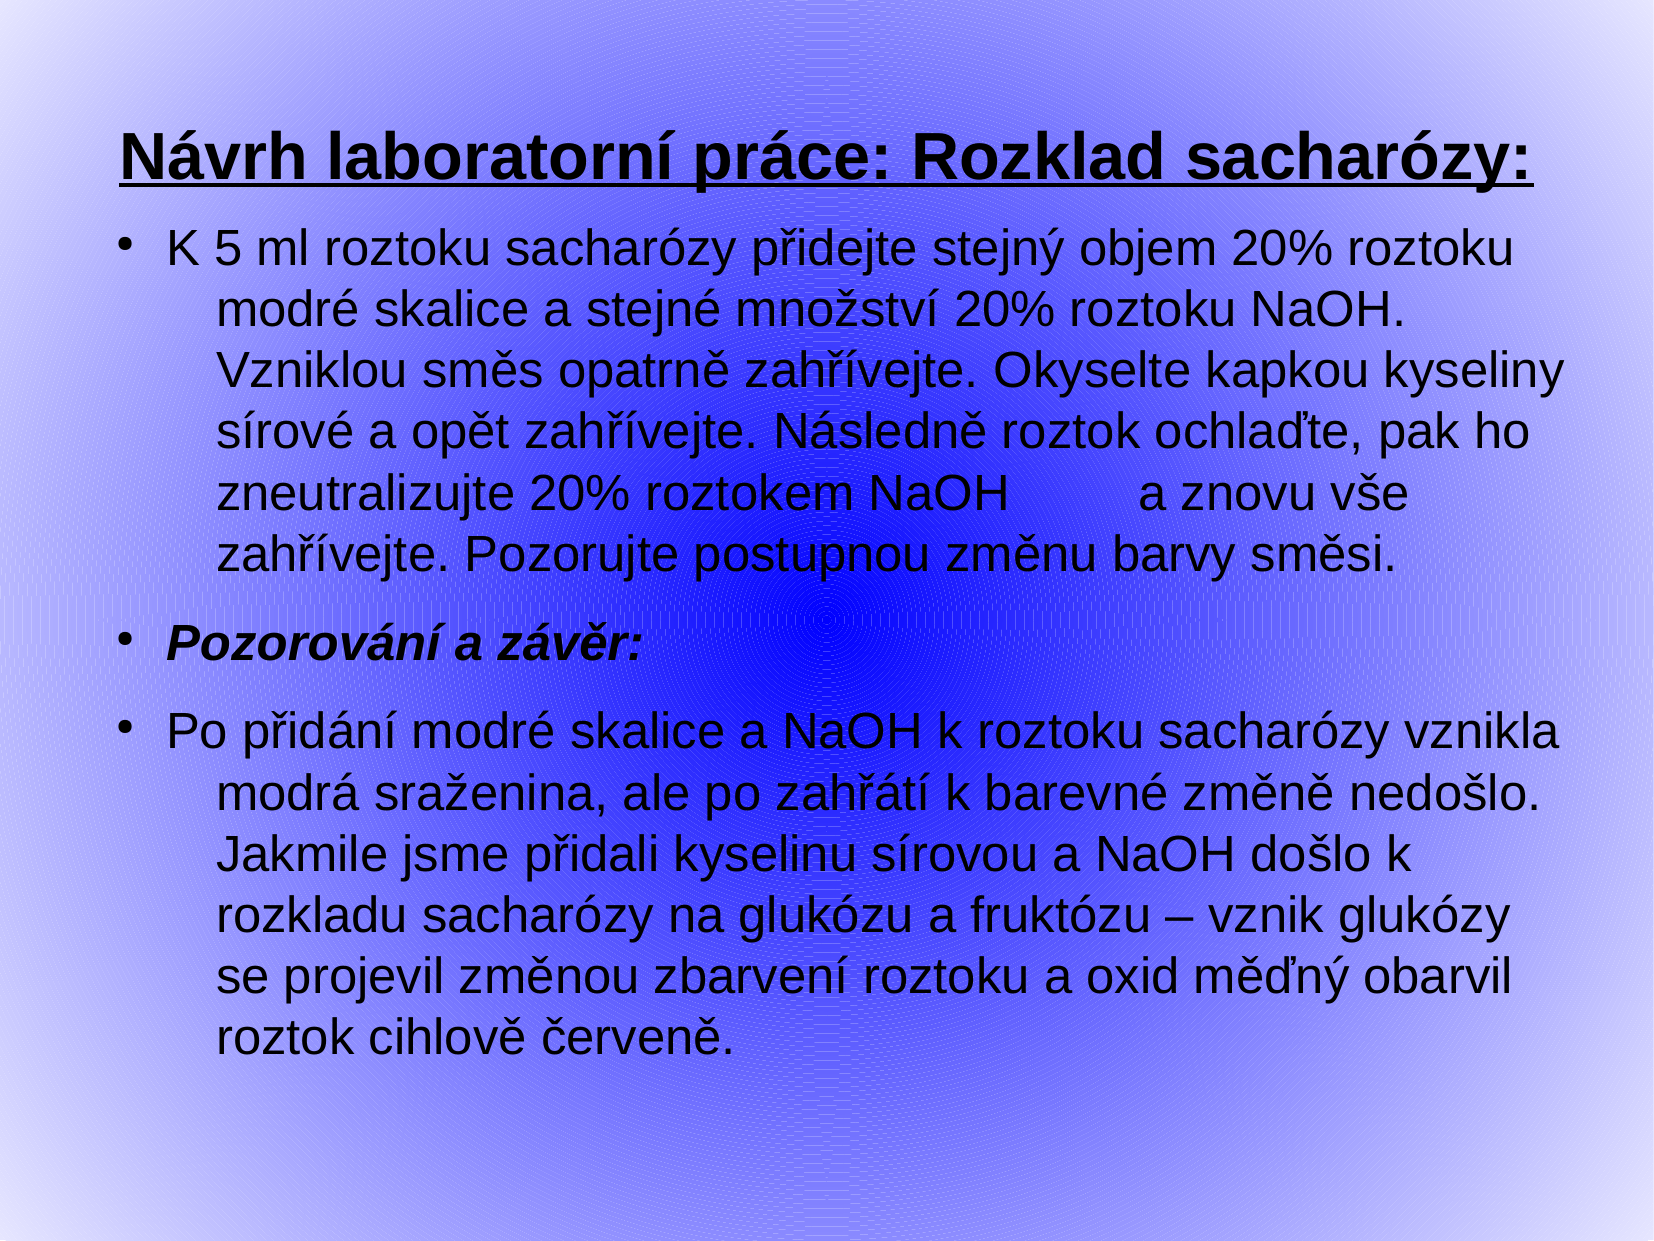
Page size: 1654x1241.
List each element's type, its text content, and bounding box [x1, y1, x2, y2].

title Návrh laboratorní práce: Rozklad sacharózy: [82, 49, 1571, 214]
list K 5 ml roztoku sacharózy přidejte stejný objem 20% roztoku modré skalice a stejné množství 20% roztoku NaOH. Vzniklou směs opatrně zahřívejte. Okyselte kapkou kyseliny sírové a opět zahřívejte. Následně roztok ochlaďte, pak ho zneutralizujte 20% roztokem NaOH a znovu vše zahřívejte. Pozorujte postupnou změnu barvy směsi. Pozorování a závěr: Po přidání modré skalice a NaOH k roztoku sacharózy vznikla modrá sraženina, ale po zahřátí k barevné změně nedošlo. Jakmile jsme přidali kyselinu sírovou a NaOH došlo k rozkladu sacharózy na glukózu a fruktózu – vznik glukózy se projevil změnou zbarvení roztoku a oxid měďný obarvil roztok cihlově červeně. [82, 214, 1571, 1123]
